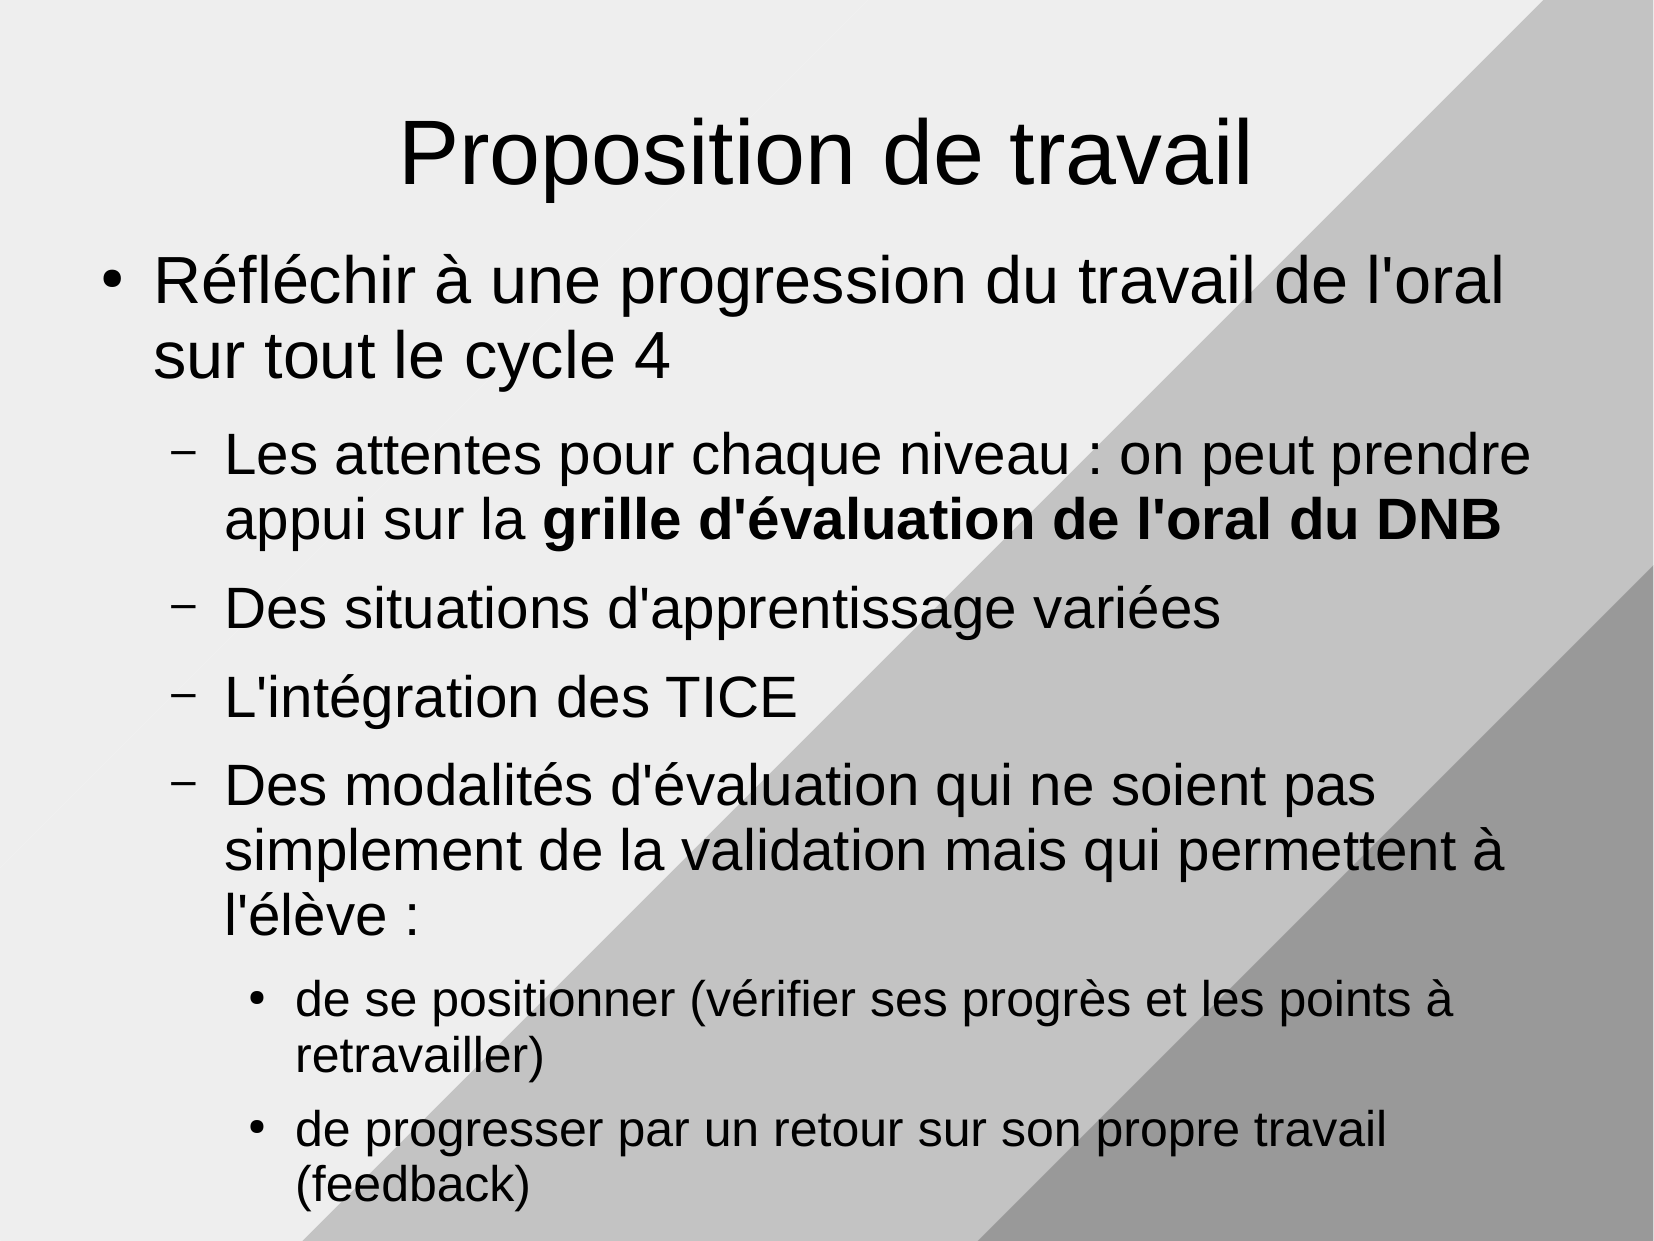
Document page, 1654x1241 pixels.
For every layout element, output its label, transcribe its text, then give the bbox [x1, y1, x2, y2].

title Proposition de travail [82, 49, 1571, 242]
list Réfléchir à une progression du travail de l'oral sur tout le cycle 4 Les attentes pour chaque niveau : on peut prendre appui sur la grille d'évaluation de l'oral du DNB Des situations d'apprentissage variées L'intégration des TICE Des modalités d'évaluation qui ne soient pas simplement de la validation mais qui permettent à l'élève : de se positionner (vérifier ses progrès et les points à retravailler) de progresser par un retour sur son propre travail (feedback) [82, 242, 1571, 1213]
